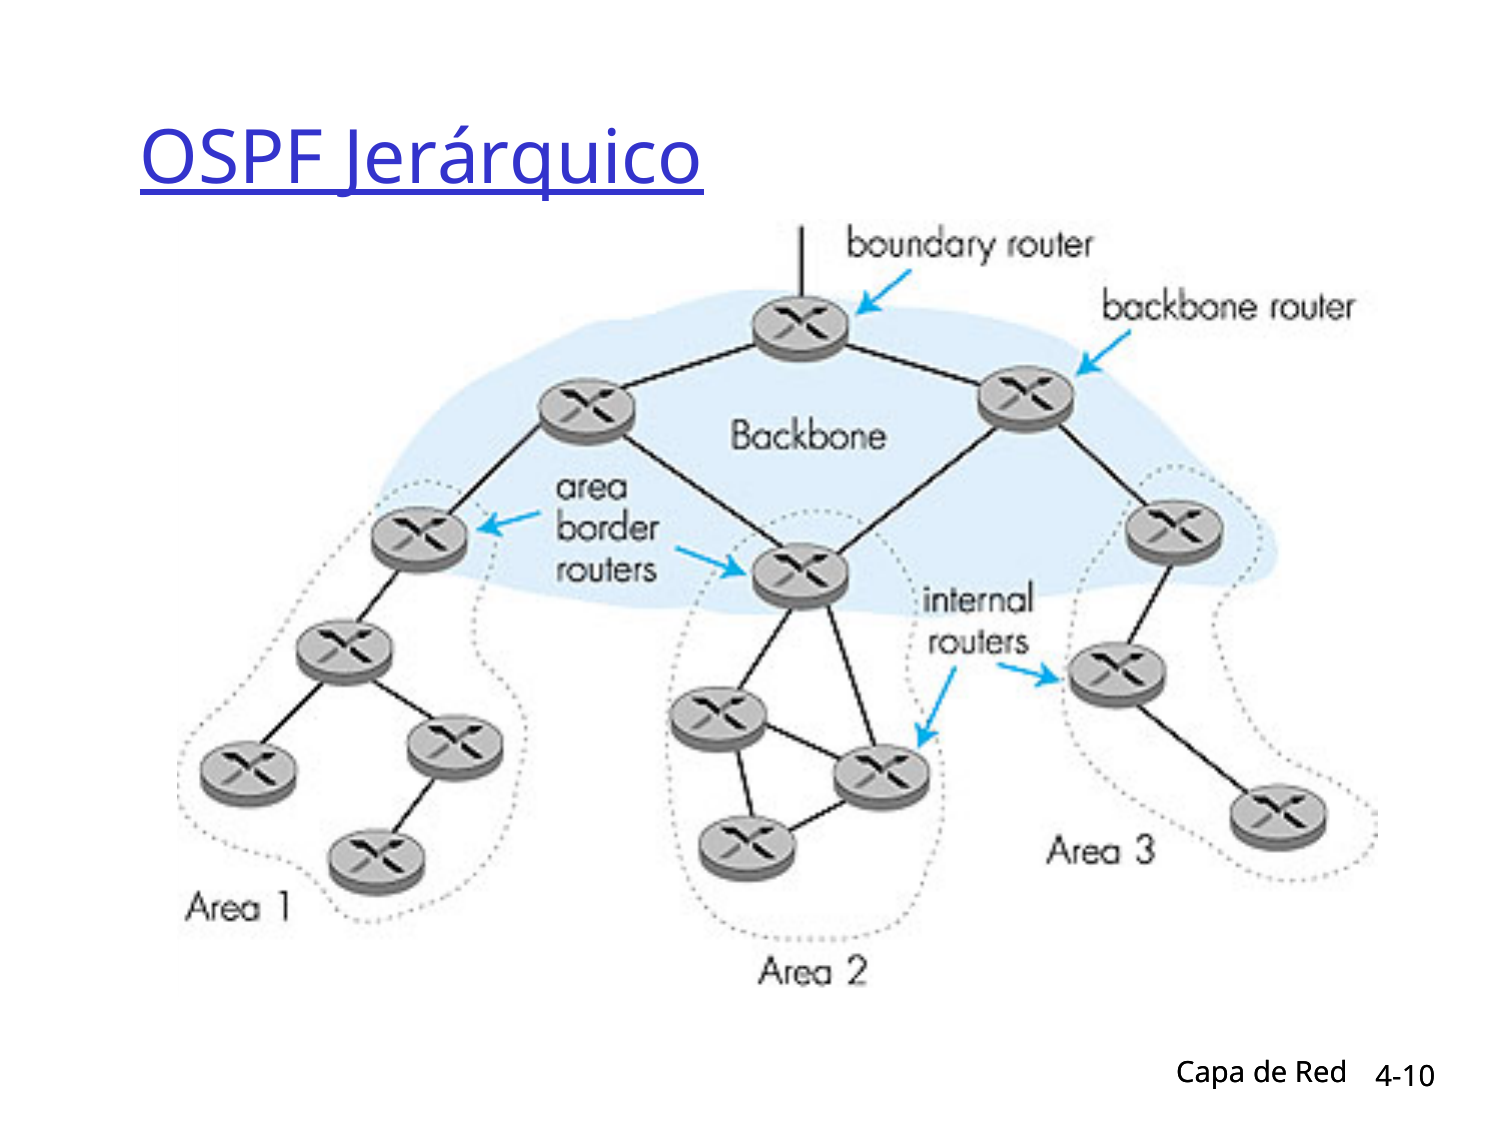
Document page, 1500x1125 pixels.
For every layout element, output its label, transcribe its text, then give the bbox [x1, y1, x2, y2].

text_box 4-<number> [1339, 1050, 1451, 1125]
picture [177, 219, 1378, 997]
title OSPF Jerárquico [125, 62, 1401, 250]
text_box Capa de Red [887, 1049, 1363, 1097]
